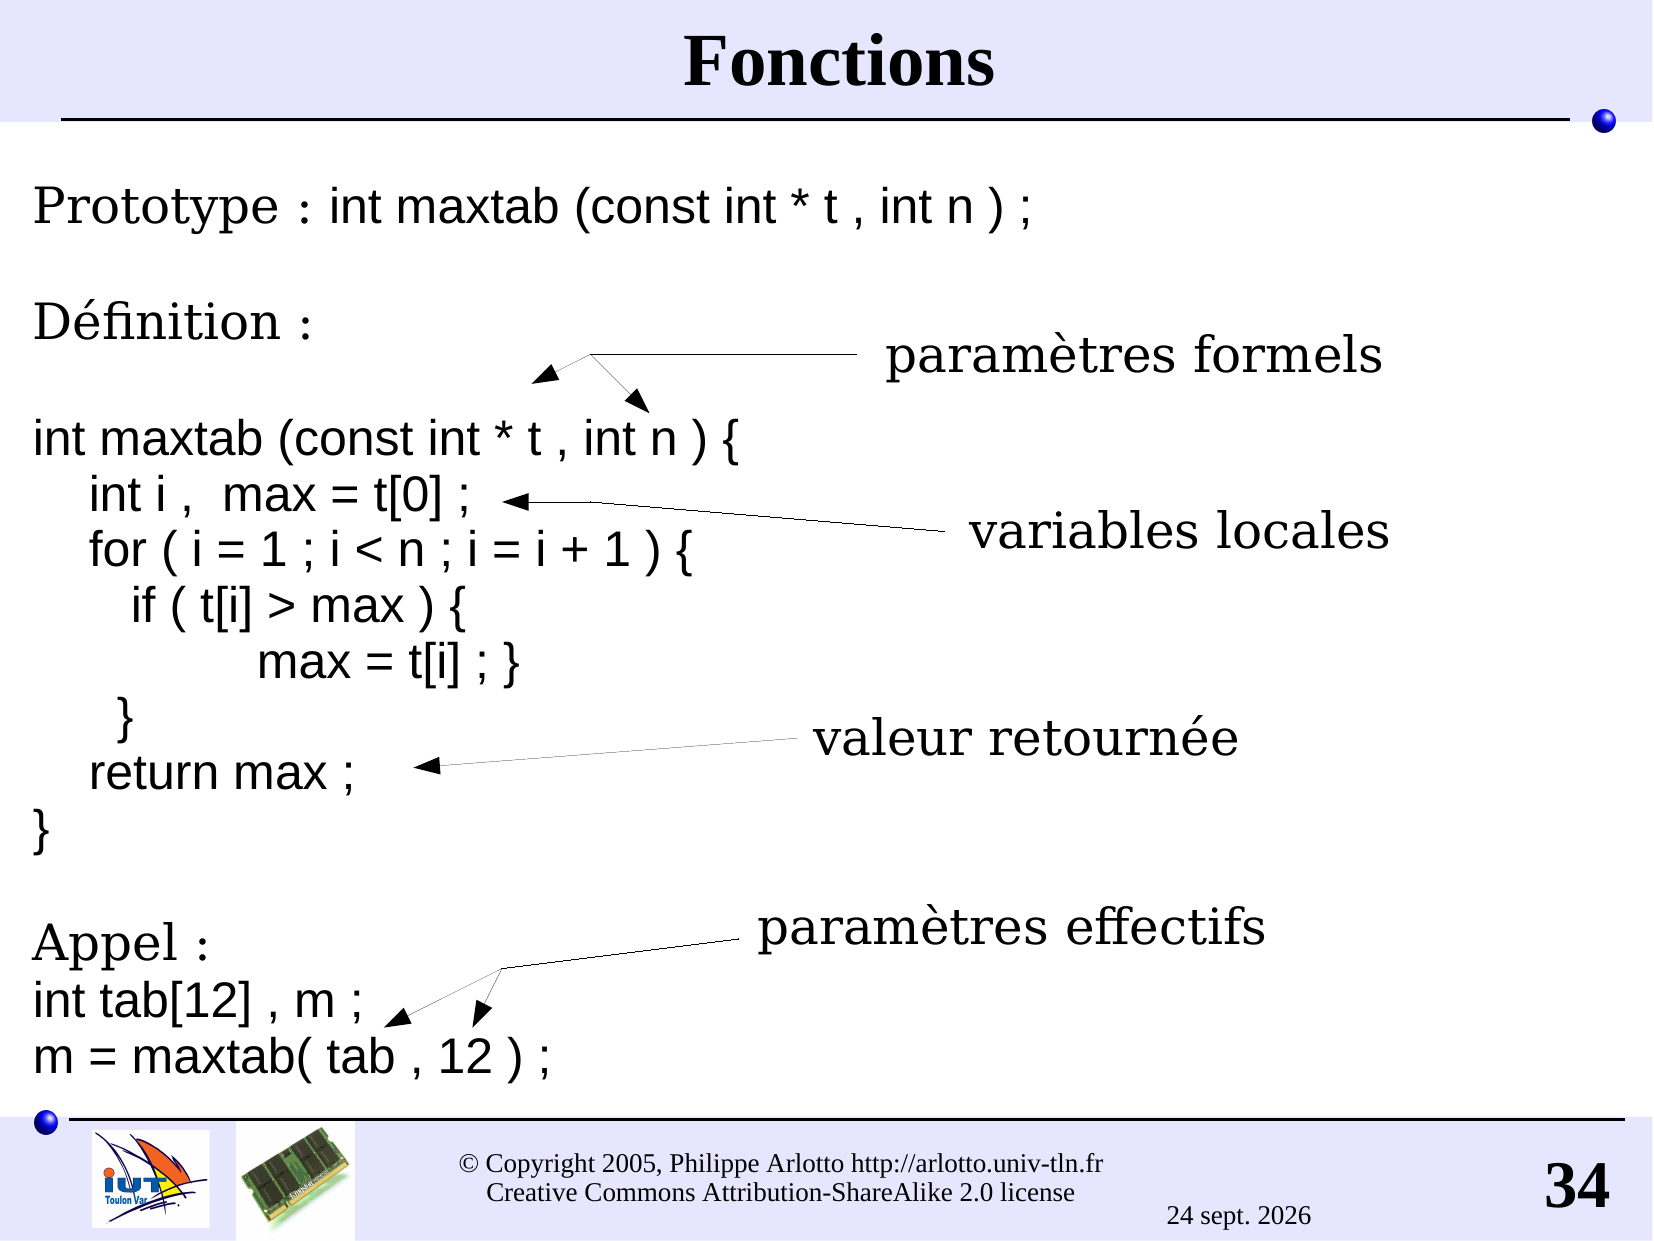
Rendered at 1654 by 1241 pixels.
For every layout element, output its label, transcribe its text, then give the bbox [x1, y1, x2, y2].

picture [236, 1121, 355, 1241]
text_box Prototype : int maxtab (const int * t , int n ) ; Définition : int maxtab (const int * t , int n ) { int i , max = t[0] ; for ( i = 1 ; i < n ; i = i + 1 ) { if ( t[i] > max ) { max = t[i] ; } } return max ; } Appel : int tab[12] , m ; m = maxtab( tab , 12 ) ; [32, 177, 1034, 1085]
title Fonctions [95, 14, 1585, 107]
text_box paramètres formels [885, 325, 1385, 384]
text_box valeur retournée [813, 708, 1241, 767]
text_box paramètres effectifs [757, 898, 1270, 957]
text_box variables locales [969, 501, 1392, 561]
